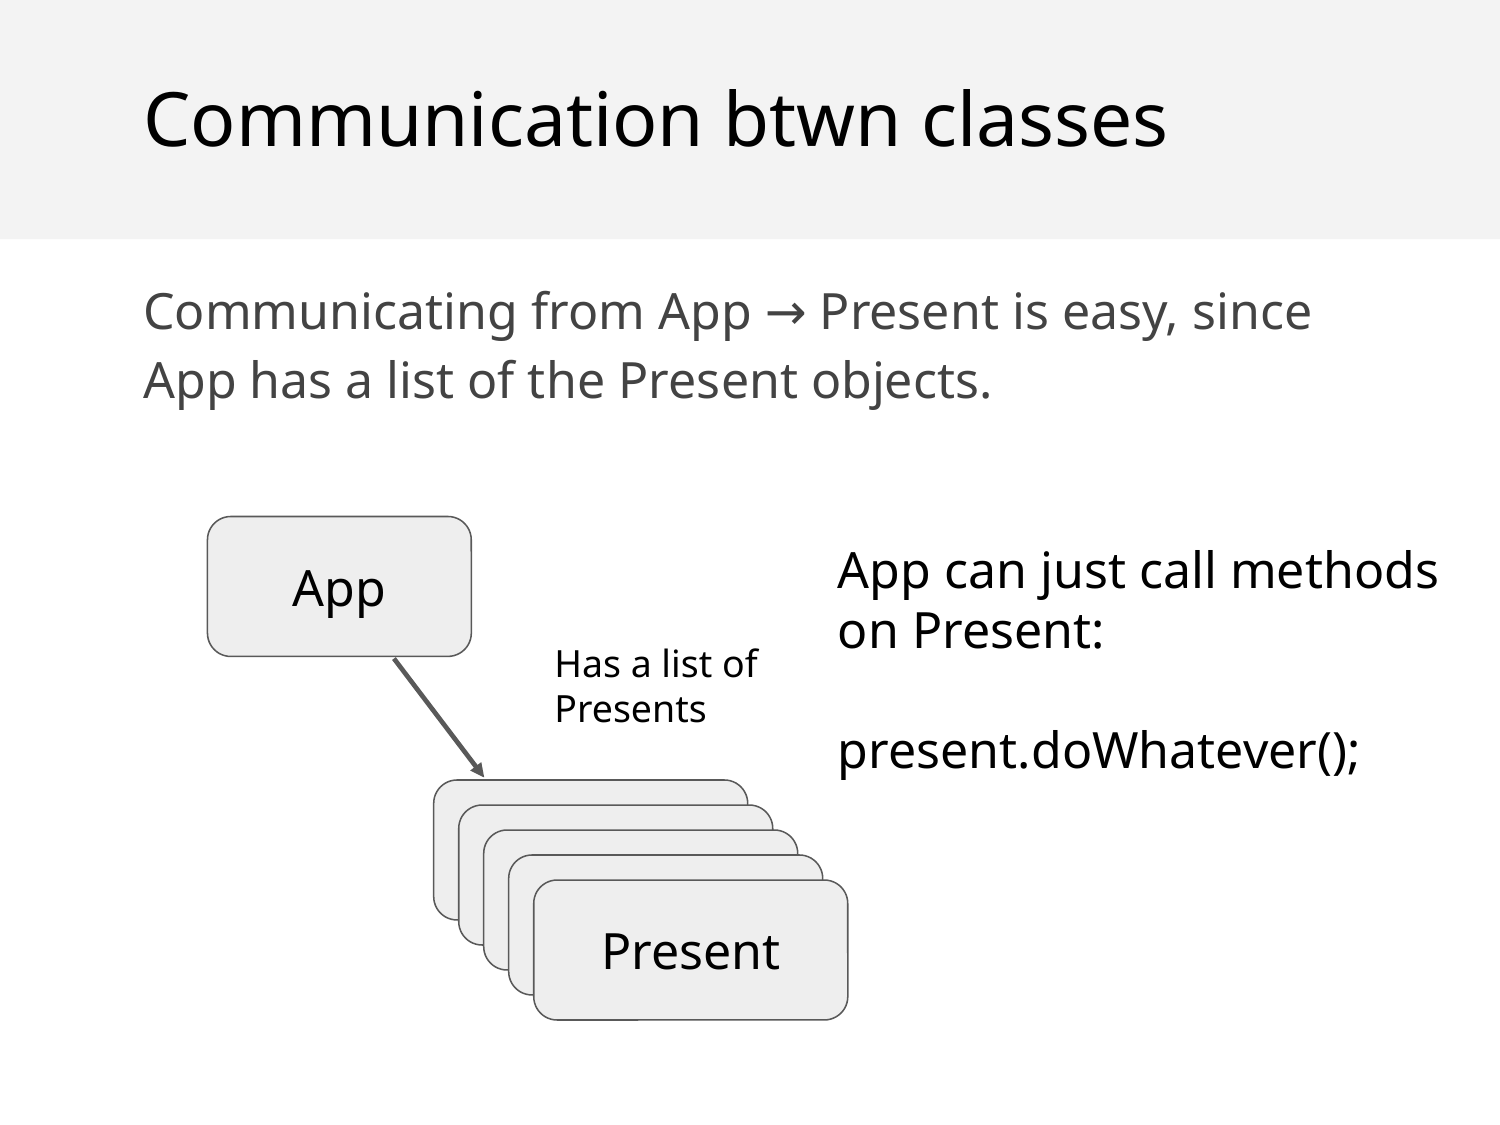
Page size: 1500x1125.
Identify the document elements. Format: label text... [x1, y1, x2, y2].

text_box Present [508, 855, 823, 995]
text_box Present [433, 780, 748, 920]
text_box Present [483, 830, 798, 970]
list Communicating from App → Present is easy, since App has a list of the Present objects. [128, 255, 1372, 513]
title Communication btwn classes [128, 56, 1372, 183]
text_box Has a list of Presents [539, 624, 822, 756]
text_box App [207, 516, 472, 657]
text_box App can just call methods on Present: present.doWhatever(); [822, 523, 1475, 870]
text_box Present [458, 805, 773, 946]
text_box Present [533, 880, 848, 1021]
